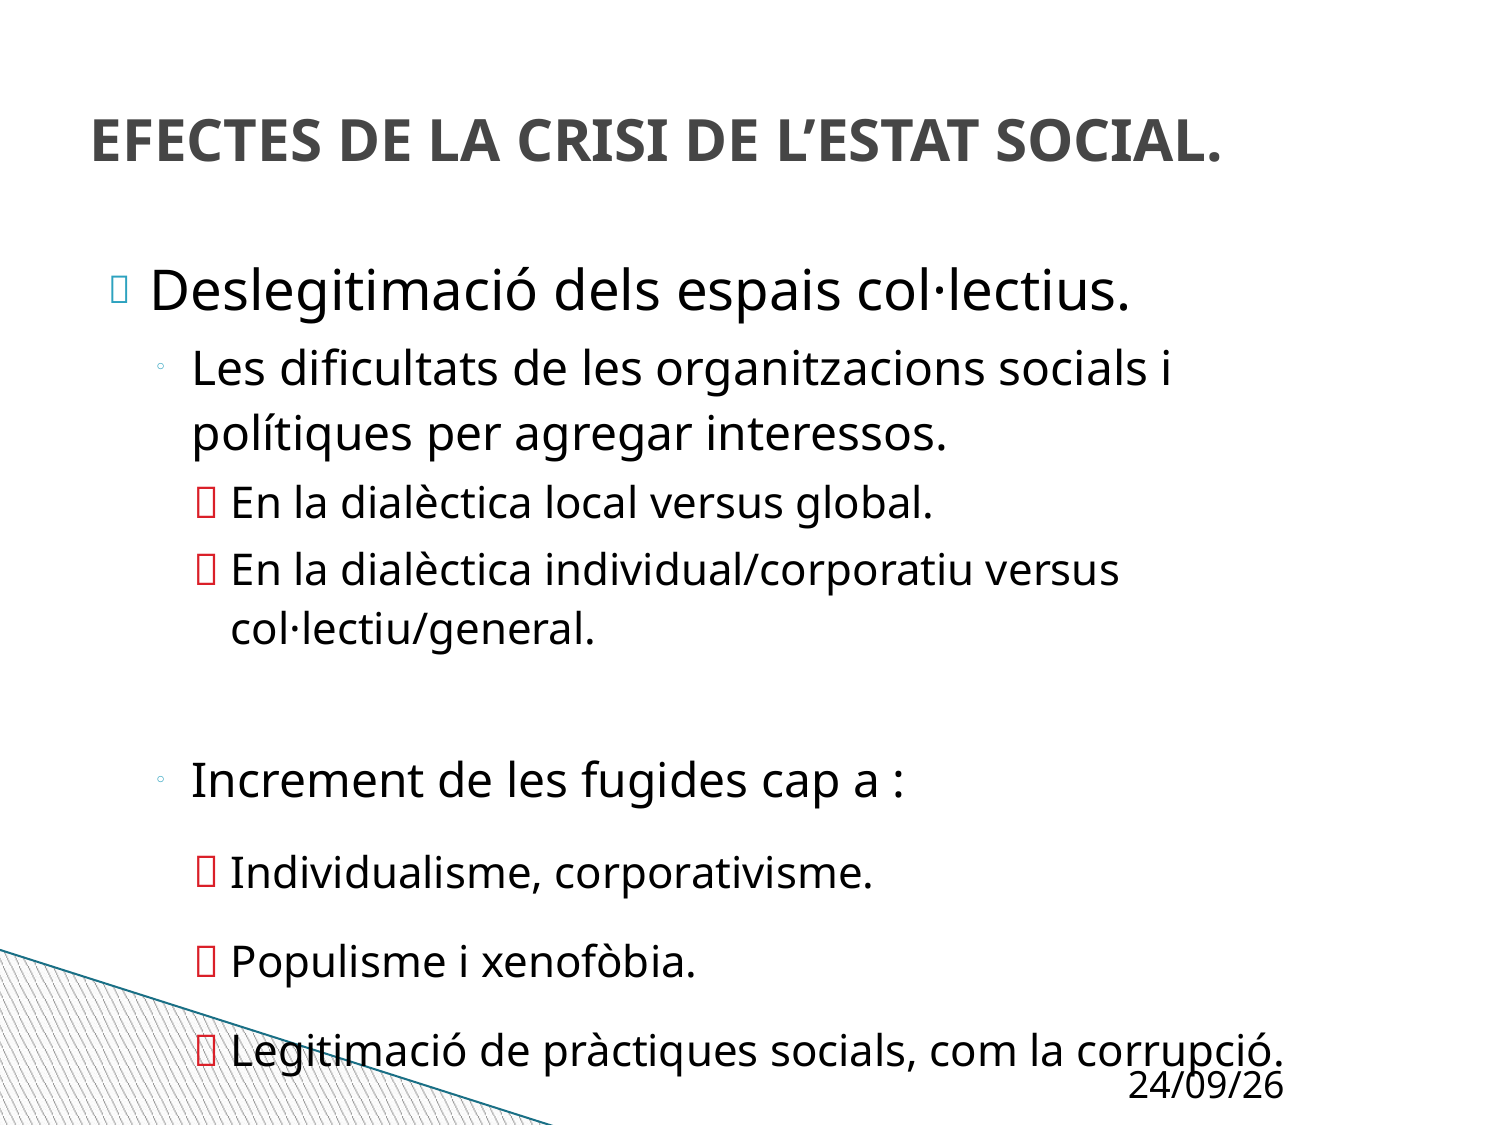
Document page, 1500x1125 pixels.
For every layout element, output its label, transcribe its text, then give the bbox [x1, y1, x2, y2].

list Deslegitimació dels espais col·lectius. Les dificultats de les organitzacions socials i polítiques per agregar interessos. En la dialèctica local versus global. En la dialèctica individual/corporatiu versus col·lectiu/general. Increment de les fugides cap a : Individualisme, corporativisme. Populisme i xenofòbia. Legitimació de pràctiques socials, com la corrupció. [75, 243, 1425, 986]
picture [0, 952, 543, 1125]
title EFECTES DE LA CRISI DE L’ESTAT SOCIAL. [75, 45, 1425, 233]
picture [284, 1045, 297, 1063]
